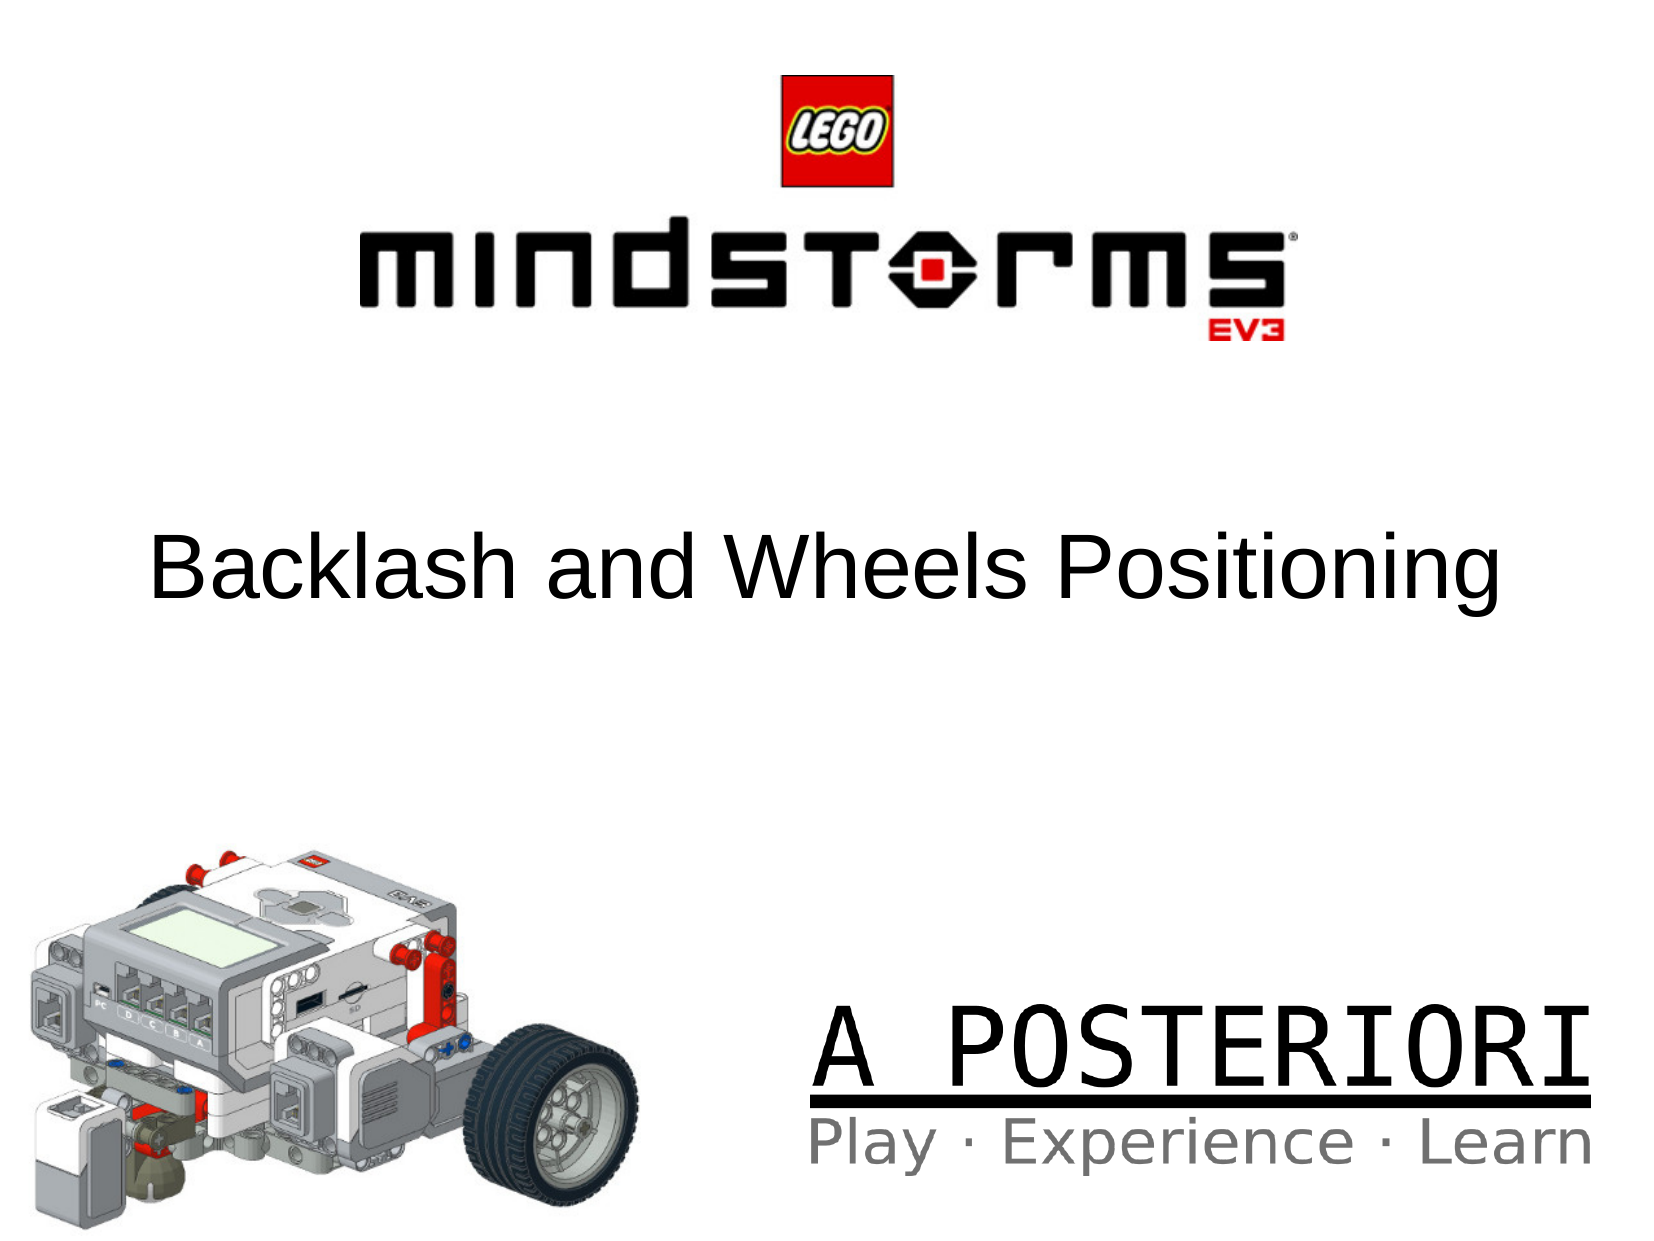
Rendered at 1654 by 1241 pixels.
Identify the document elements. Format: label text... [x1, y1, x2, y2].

picture [0, 833, 646, 1236]
title Backlash and Wheels Positioning [82, 361, 1571, 772]
picture [360, 75, 1298, 341]
picture [810, 1004, 1591, 1176]
